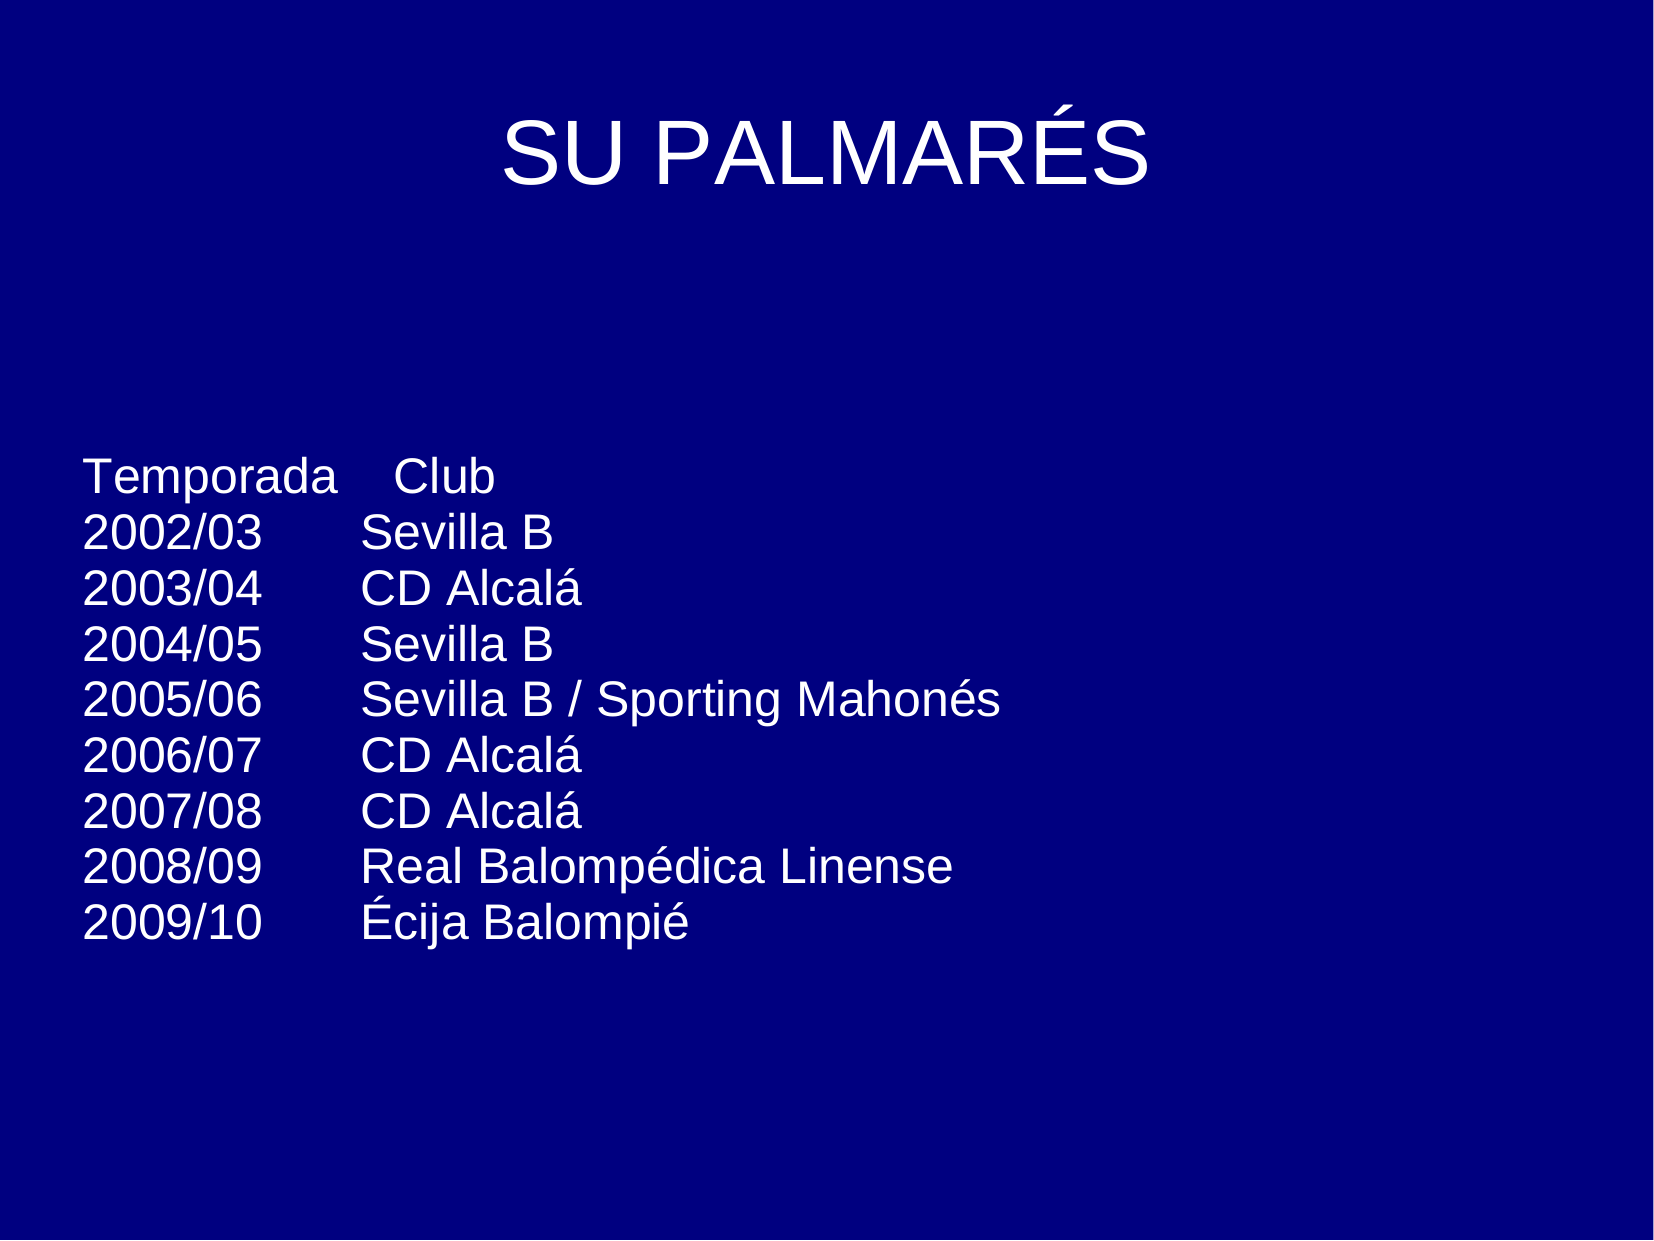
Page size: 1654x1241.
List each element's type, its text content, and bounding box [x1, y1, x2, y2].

title SU PALMARÉS [82, 49, 1571, 257]
subtitle Temporada Club 2002/03 Sevilla B 2003/04 CD Alcalá 2004/05 Sevilla B 2005/06 Sevilla B / Sporting Mahonés 2006/07 CD Alcalá 2007/08 CD Alcalá 2008/09 Real Balompédica Linense 2009/10 Écija Balompié [82, 297, 1571, 1102]
